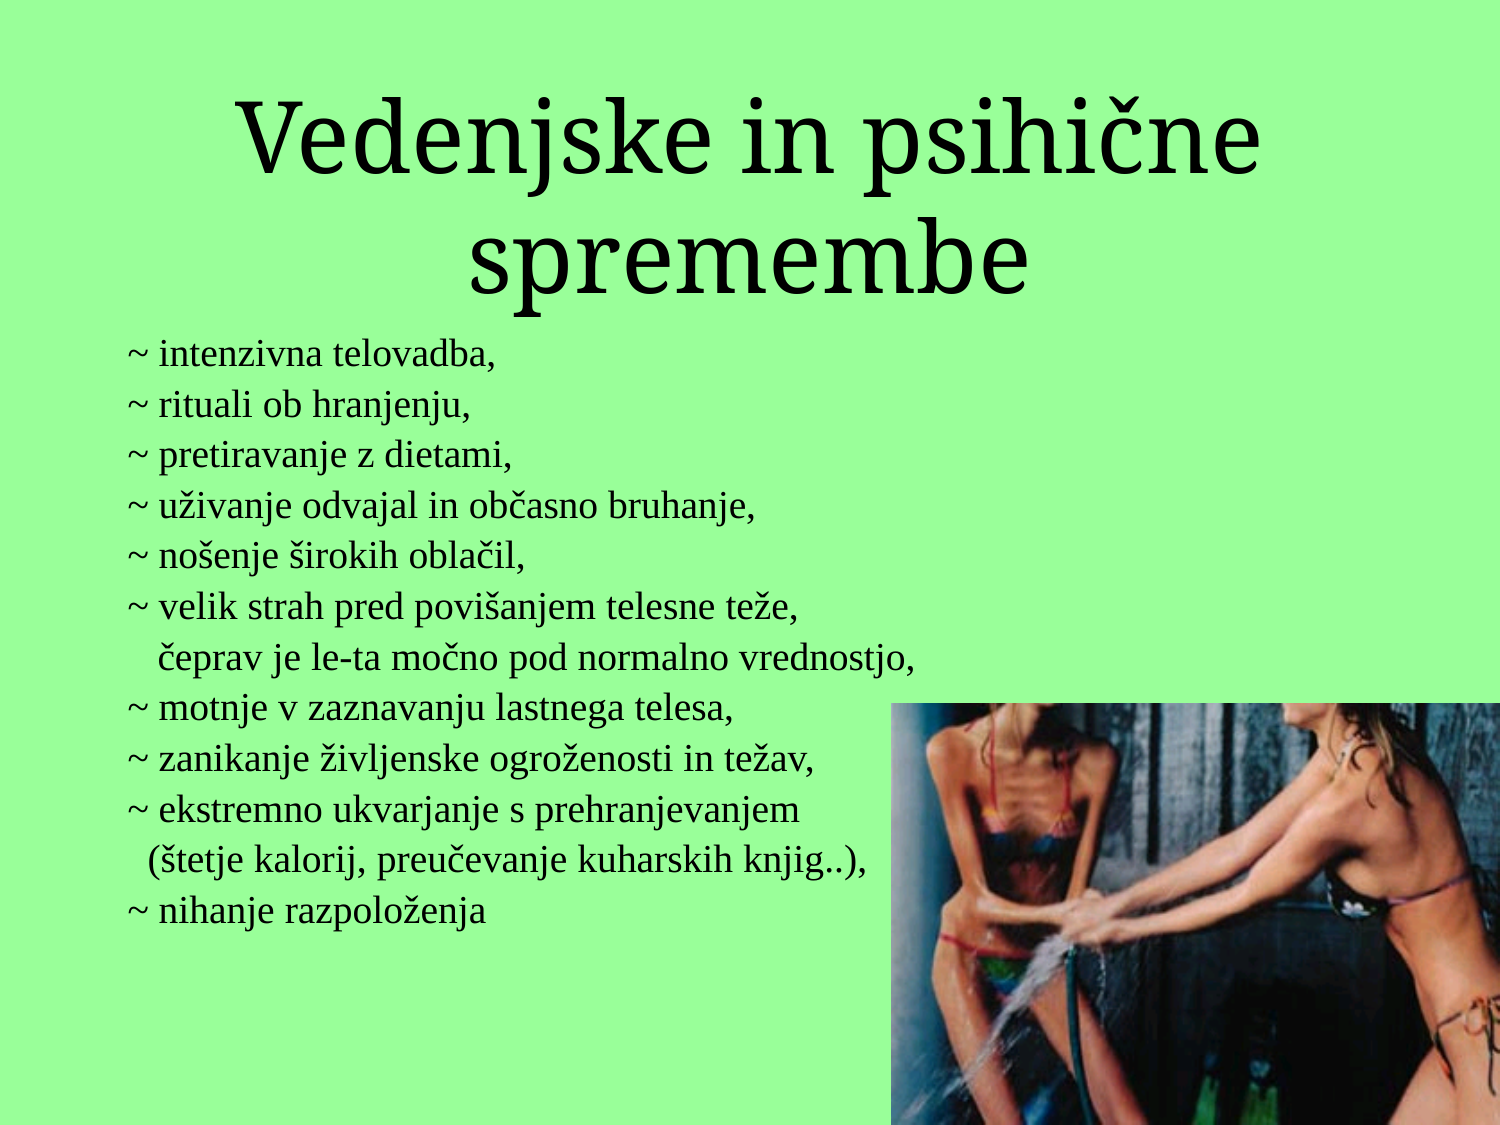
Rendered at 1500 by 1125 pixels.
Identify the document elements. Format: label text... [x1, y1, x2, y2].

picture [891, 703, 1500, 1125]
title Vedenjske in psihične spremembe [112, 99, 1388, 288]
list ~ intenzivna telovadba, ~ rituali ob hranjenju, ~ pretiravanje z dietami, ~ uživanje odvajal in občasno bruhanje, ~ nošenje širokih oblačil, ~ velik strah pred povišanjem telesne teže, čeprav je le-ta močno pod normalno vrednostjo, ~ motnje v zaznavanju lastnega telesa, ~ zanikanje življenske ogroženosti in težav, ~ ekstremno ukvarjanje s prehranjevanjem (štetje kalorij, preučevanje kuharskih knjig..), ~ nihanje razpoloženja [112, 324, 939, 1024]
